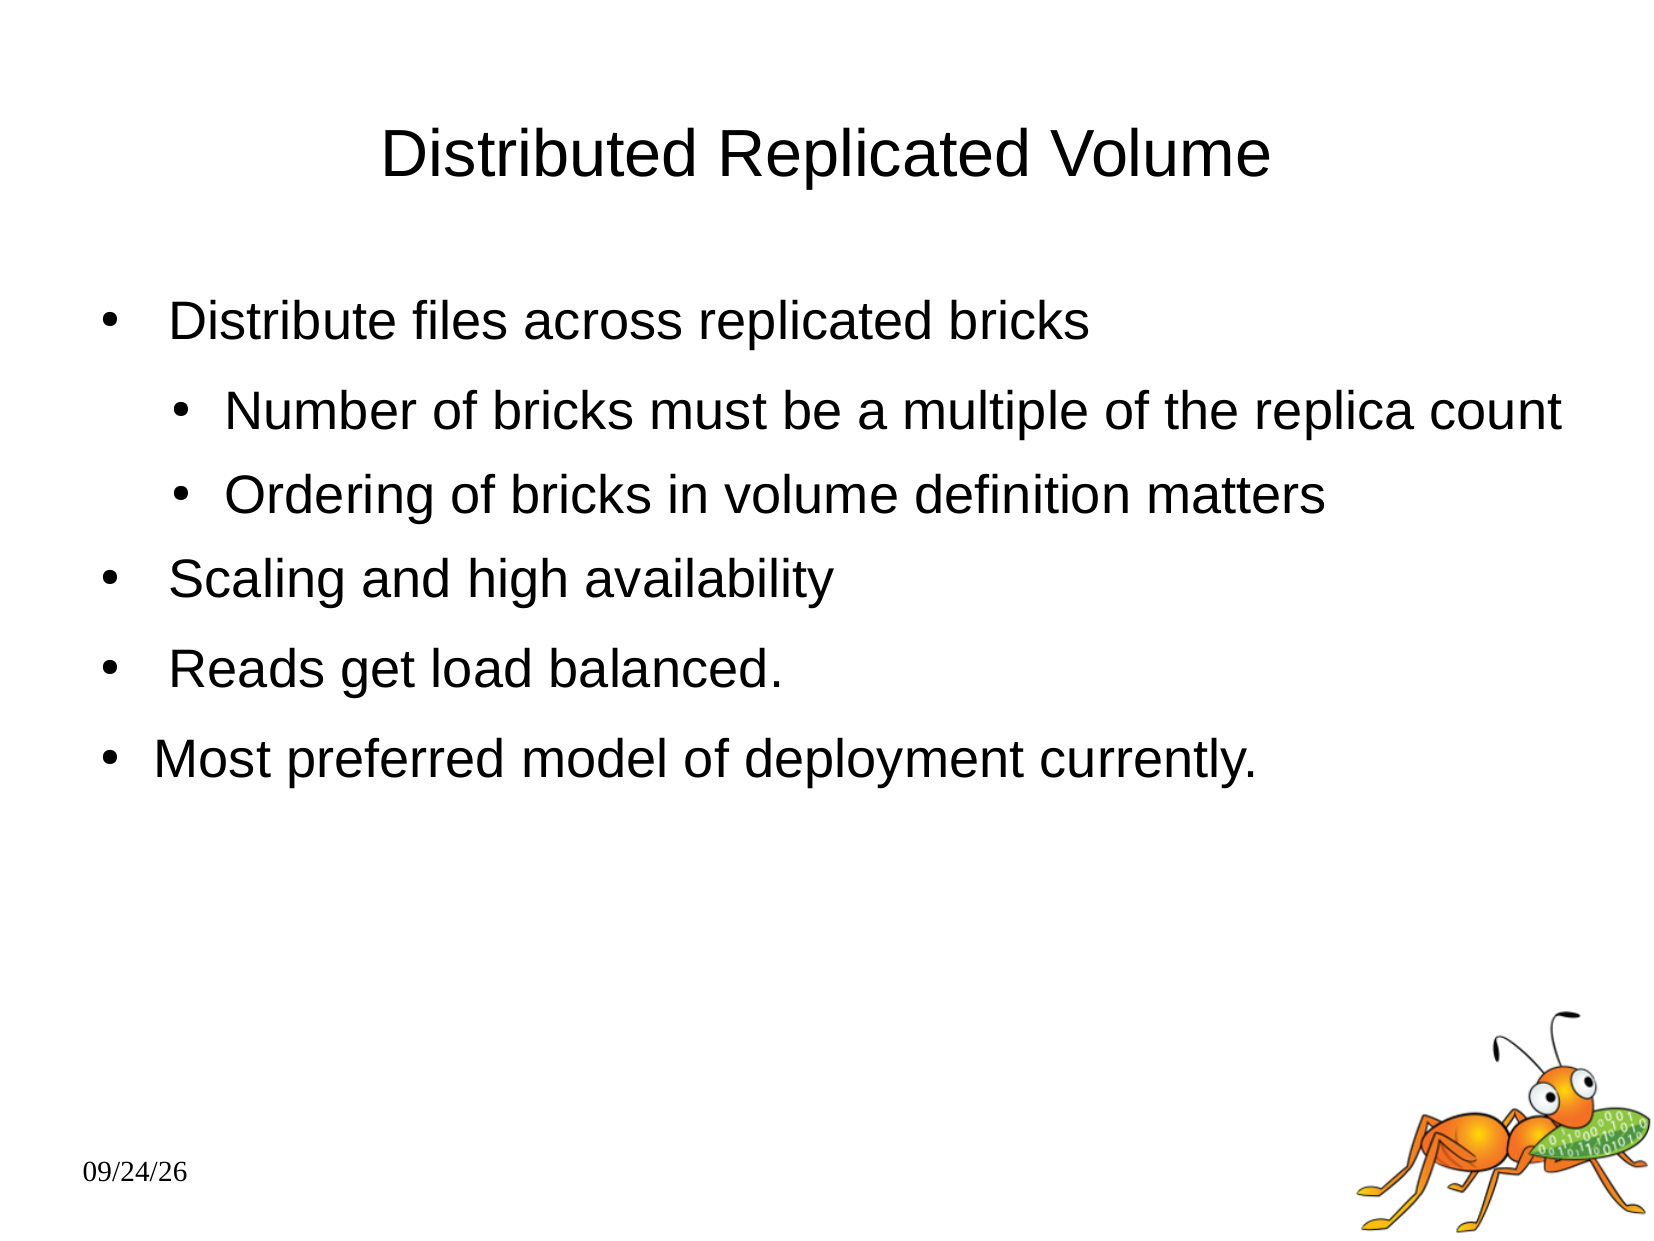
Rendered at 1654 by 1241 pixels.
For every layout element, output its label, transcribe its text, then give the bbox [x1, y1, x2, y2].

title Distributed Replicated Volume [82, 49, 1571, 257]
list Distribute files across replicated bricks Number of bricks must be a multiple of the replica count Ordering of bricks in volume definition matters Scaling and high availability Reads get load balanced. Most preferred model of deployment currently. [82, 290, 1571, 1010]
picture [1353, 1009, 1654, 1235]
